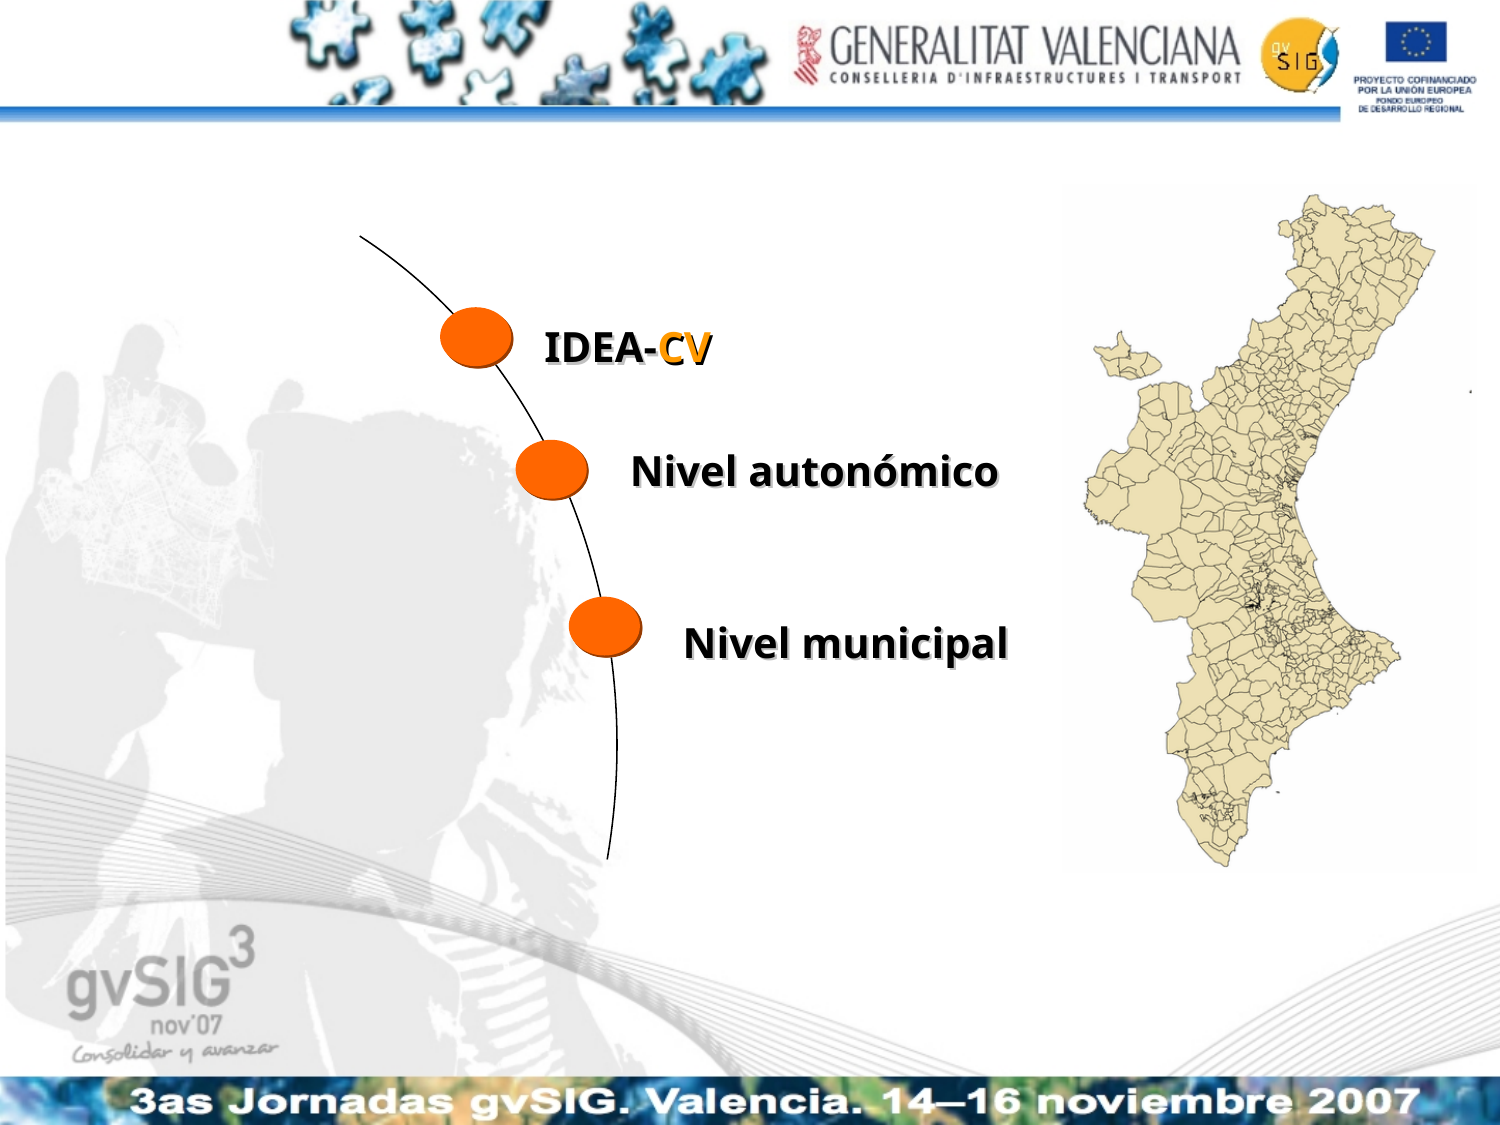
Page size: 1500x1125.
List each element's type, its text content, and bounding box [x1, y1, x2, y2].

text_box [568, 596, 640, 656]
text_box Nivel autonómico [615, 426, 1015, 507]
text_box [515, 439, 587, 499]
text_box Nivel municipal [667, 598, 1024, 679]
text_box IDEA-CV [529, 303, 726, 383]
text_box [440, 307, 512, 367]
picture [0, 0, 1500, 1125]
